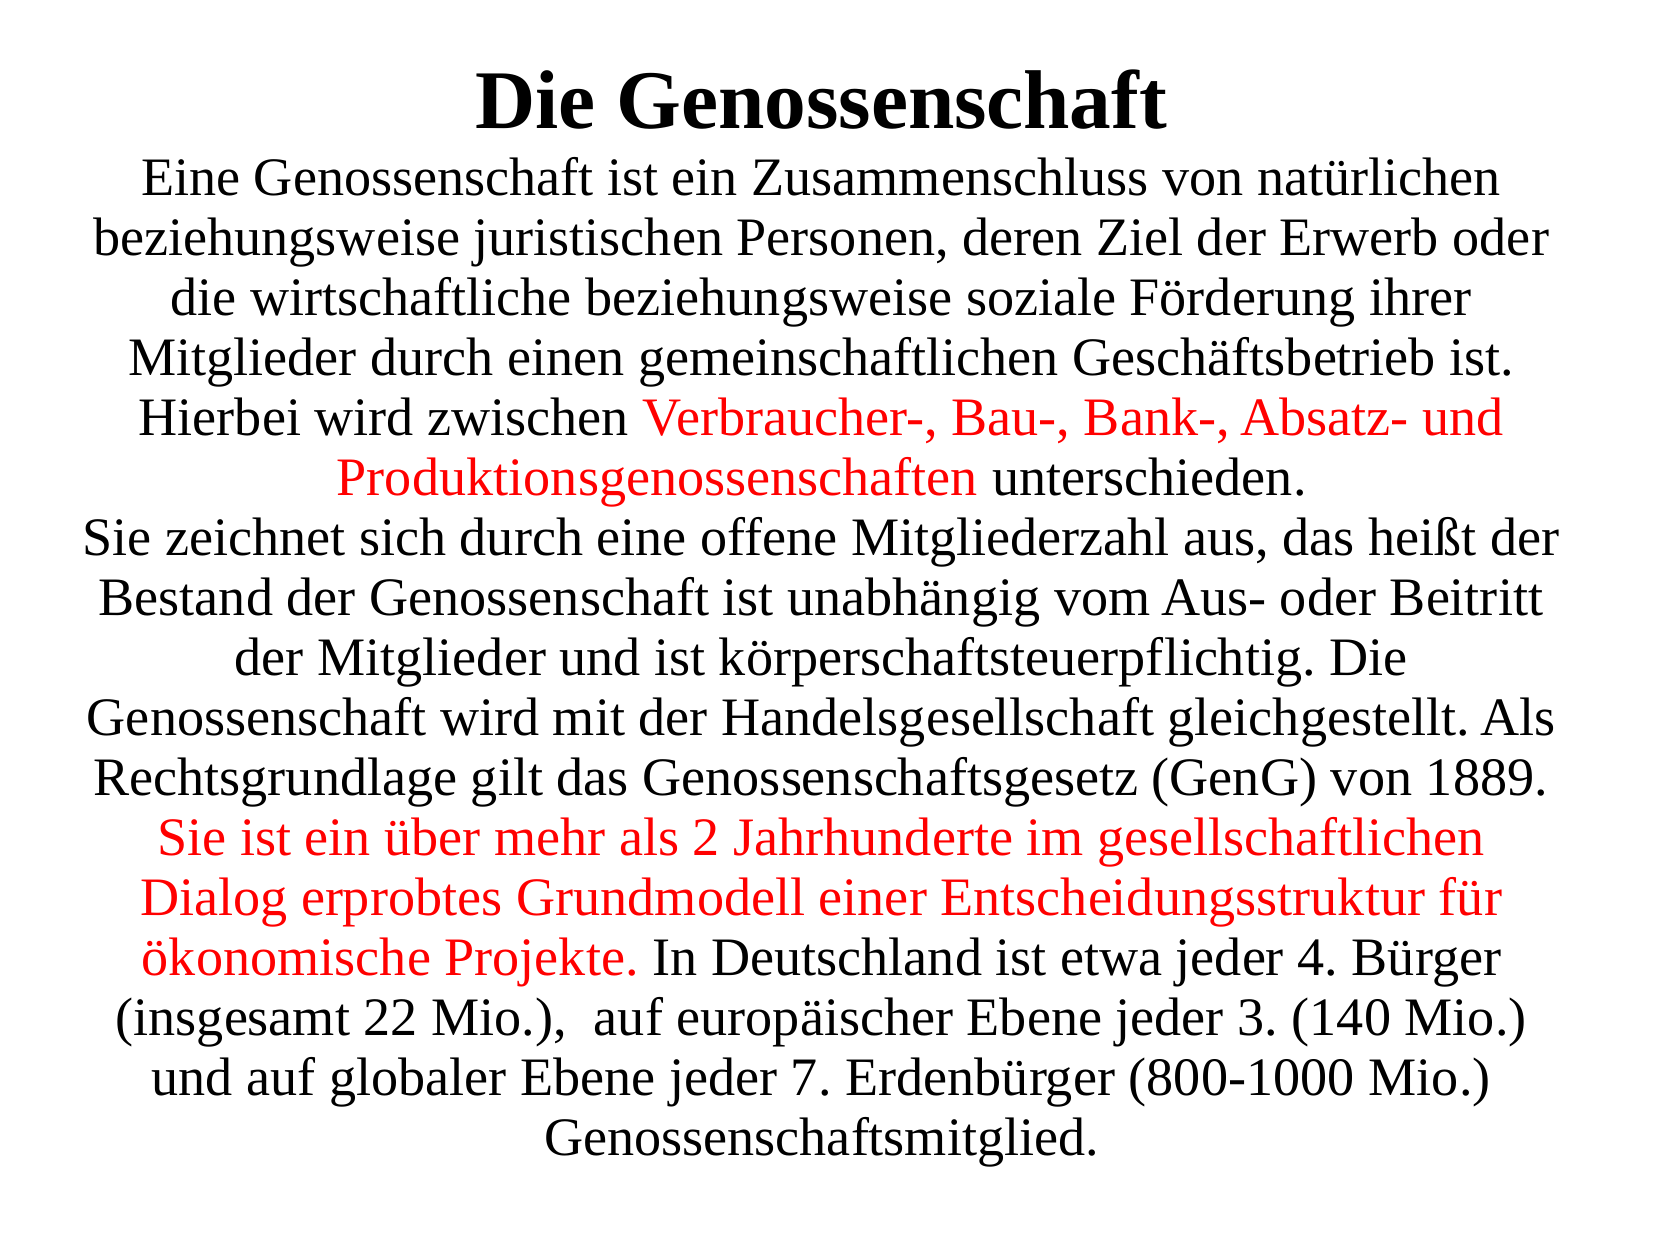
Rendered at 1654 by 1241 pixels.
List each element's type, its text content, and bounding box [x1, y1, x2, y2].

text_box Die Genossenschaft Eine Genossenschaft ist ein Zusammenschluss von natürlichen beziehungsweise juristischen Personen, deren Ziel der Erwerb oder die wirtschaftliche beziehungsweise soziale Förderung ihrer Mitglieder durch einen gemeinschaftlichen Geschäftsbetrieb ist. Hierbei wird zwischen Verbraucher-, Bau-, Bank-, Absatz- und Produktionsgenossenschaften unterschieden. Sie zeichnet sich durch eine offene Mitgliederzahl aus, das heißt der Bestand der Genossenschaft ist unabhängig vom Aus- oder Beitritt der Mitglieder und ist körperschaftsteuerpflichtig. Die Genossenschaft wird mit der Handelsgesellschaft gleichgestellt. Als Rechtsgrundlage gilt das Genossenschaftsgesetz (GenG) von 1889. Sie ist ein über mehr als 2 Jahrhunderte im gesellschaftlichen Dialog erprobtes Grundmodell einer Entscheidungsstruktur für ökonomische Projekte. In Deutschland ist etwa jeder 4. Bürger (insgesamt 22 Mio.), auf europäischer Ebene jeder 3. (140 Mio.) und auf globaler Ebene jeder 7. Erdenbürger (800-1000 Mio.) Genossenschaftsmitglied. [67, 47, 1586, 1175]
